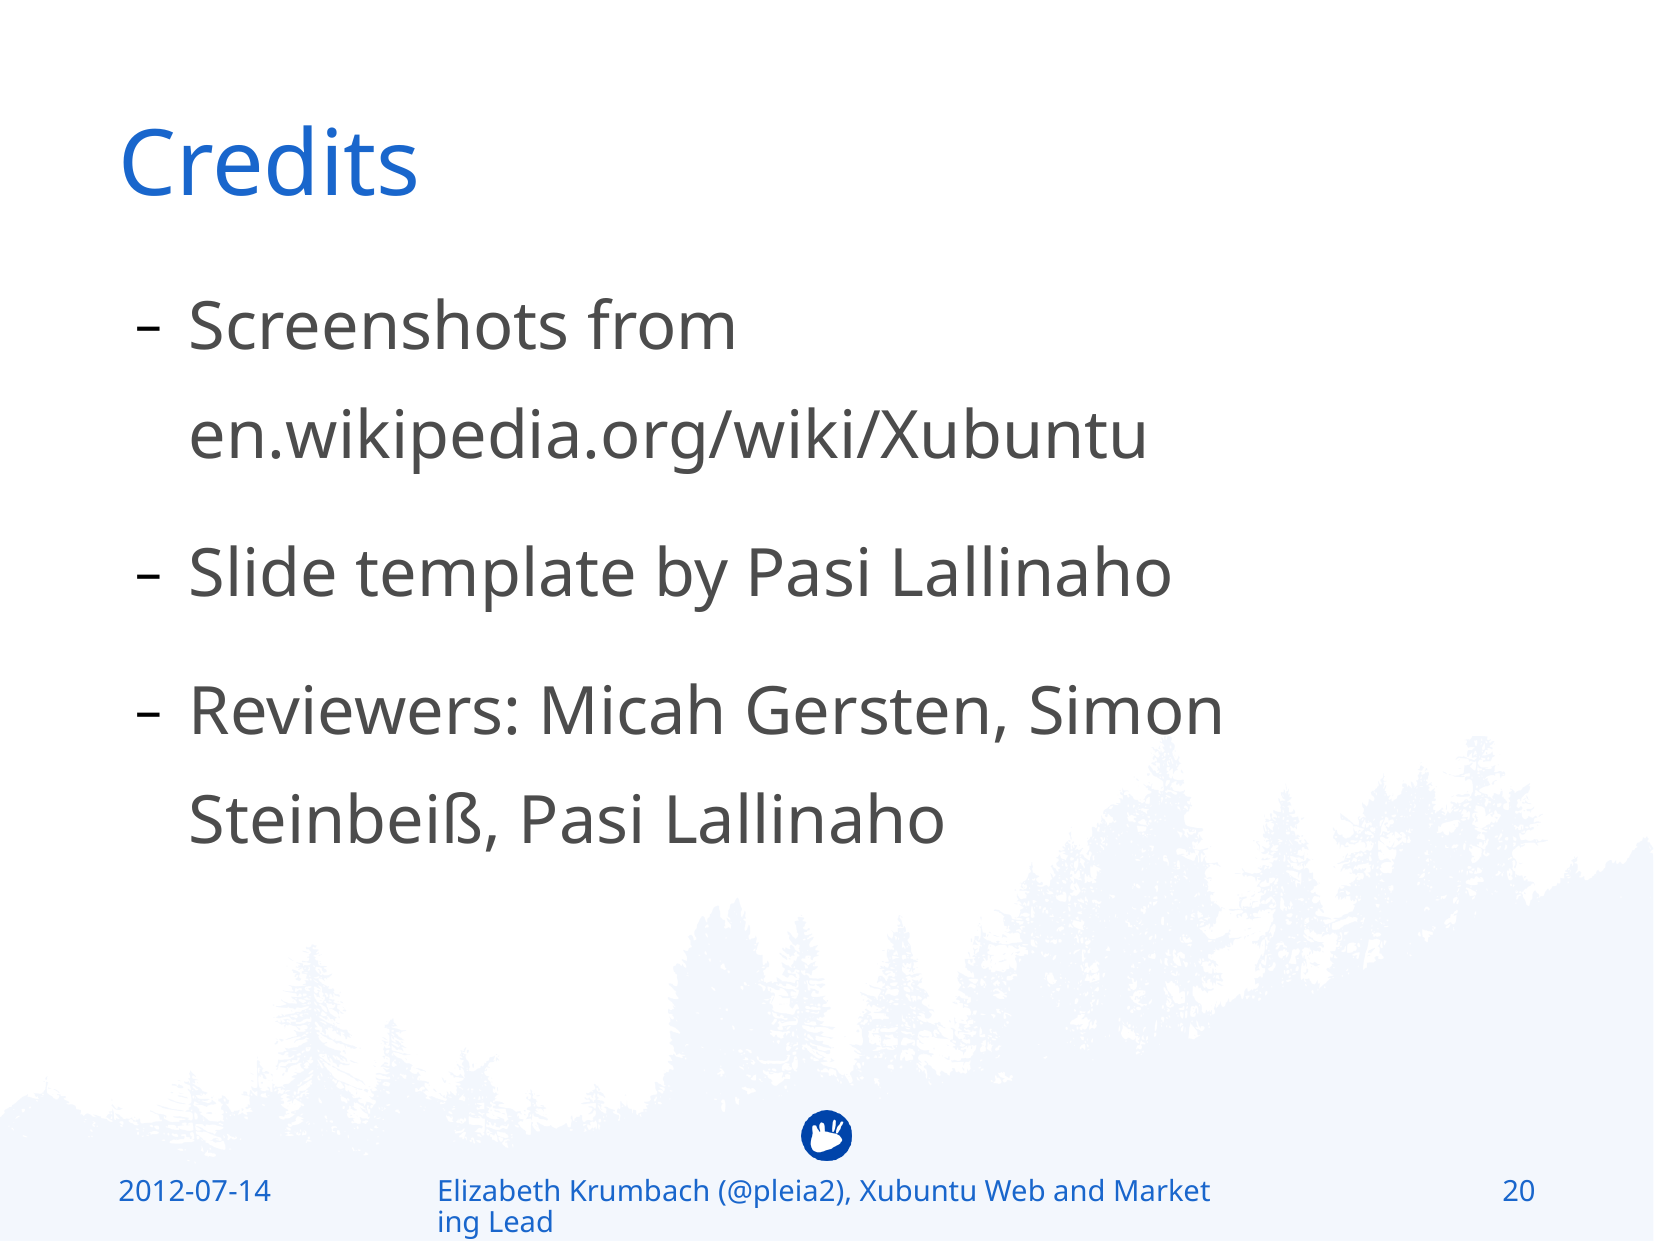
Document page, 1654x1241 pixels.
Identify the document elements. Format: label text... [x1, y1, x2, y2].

picture [0, 736, 1654, 1241]
title Credits [118, 88, 1536, 231]
list Screenshots from en.wikipedia.org/wiki/Xubuntu Slide template by Pasi Lallinaho Reviewers: Micah Gersten, Simon Steinbeiß, Pasi Lallinaho [118, 259, 1536, 980]
